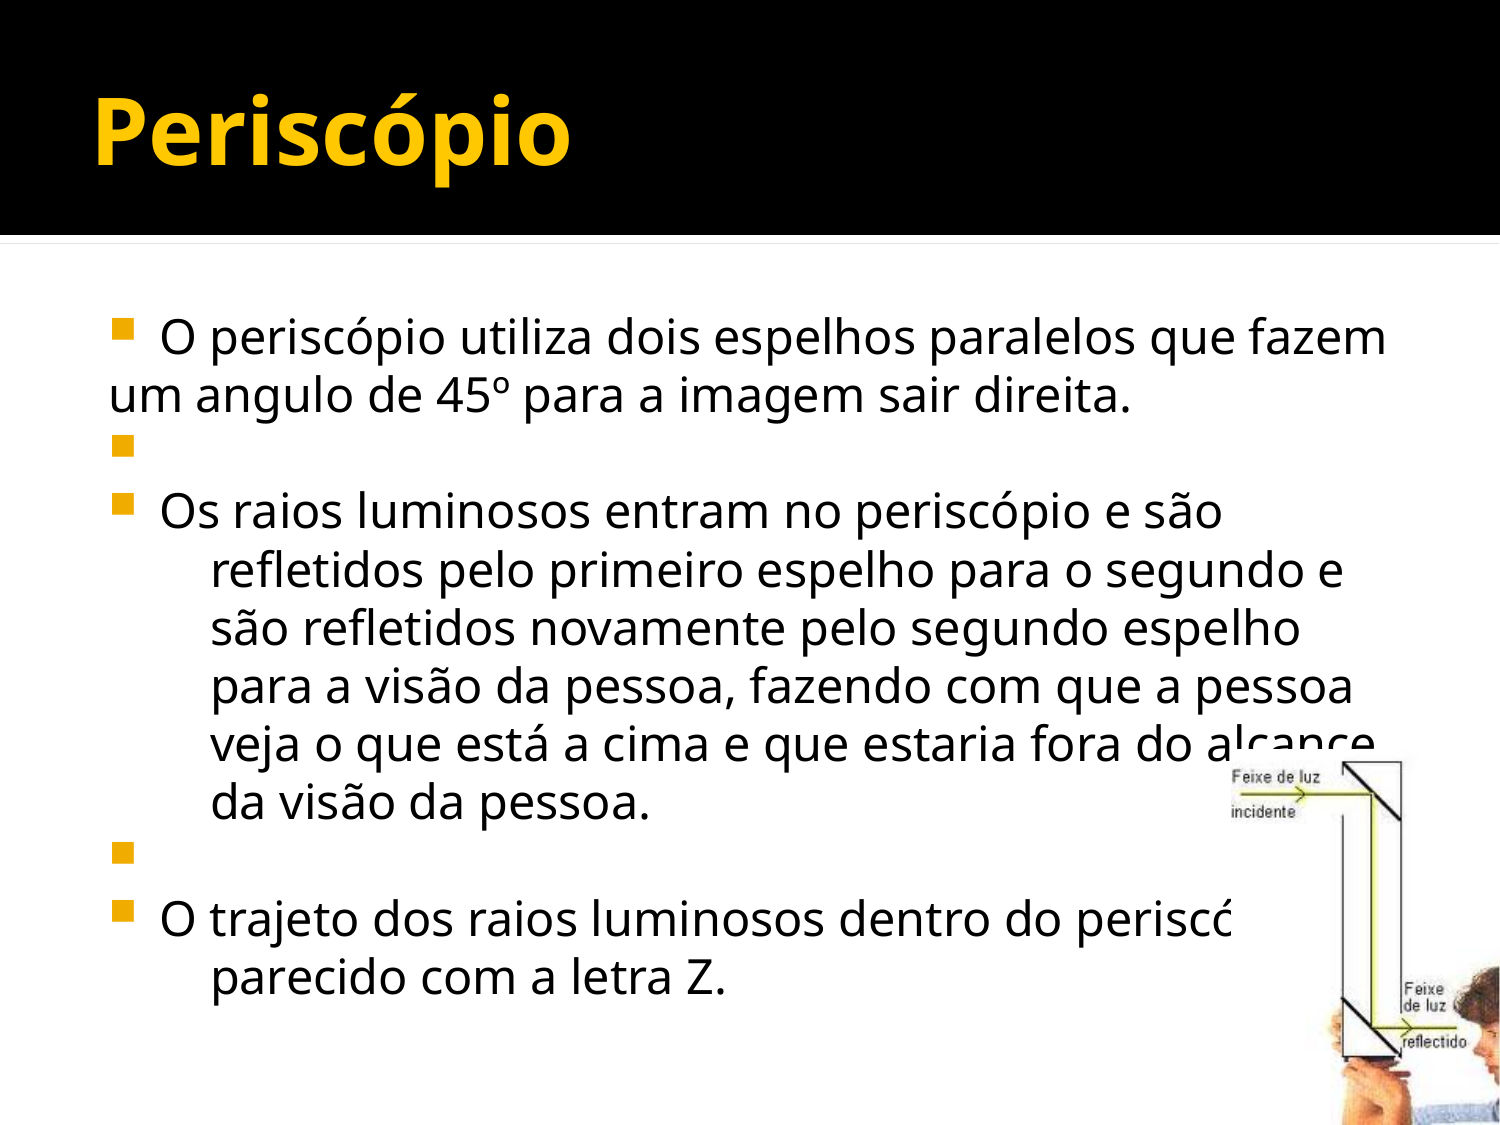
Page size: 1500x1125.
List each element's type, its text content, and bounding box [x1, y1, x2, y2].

title Periscópio [75, 25, 1426, 232]
picture [1231, 750, 1500, 1125]
list O periscópio utiliza dois espelhos paralelos que fazem um angulo de 45º para a imagem sair direita. Os raios luminosos entram no periscópio e são refletidos pelo primeiro espelho para o segundo e são refletidos novamente pelo segundo espelho para a visão da pessoa, fazendo com que a pessoa veja o que está a cima e que estaria fora do alcance da visão da pessoa. O trajeto dos raios luminosos dentro do periscópio é parecido com a letra Z. [61, 290, 1412, 1050]
